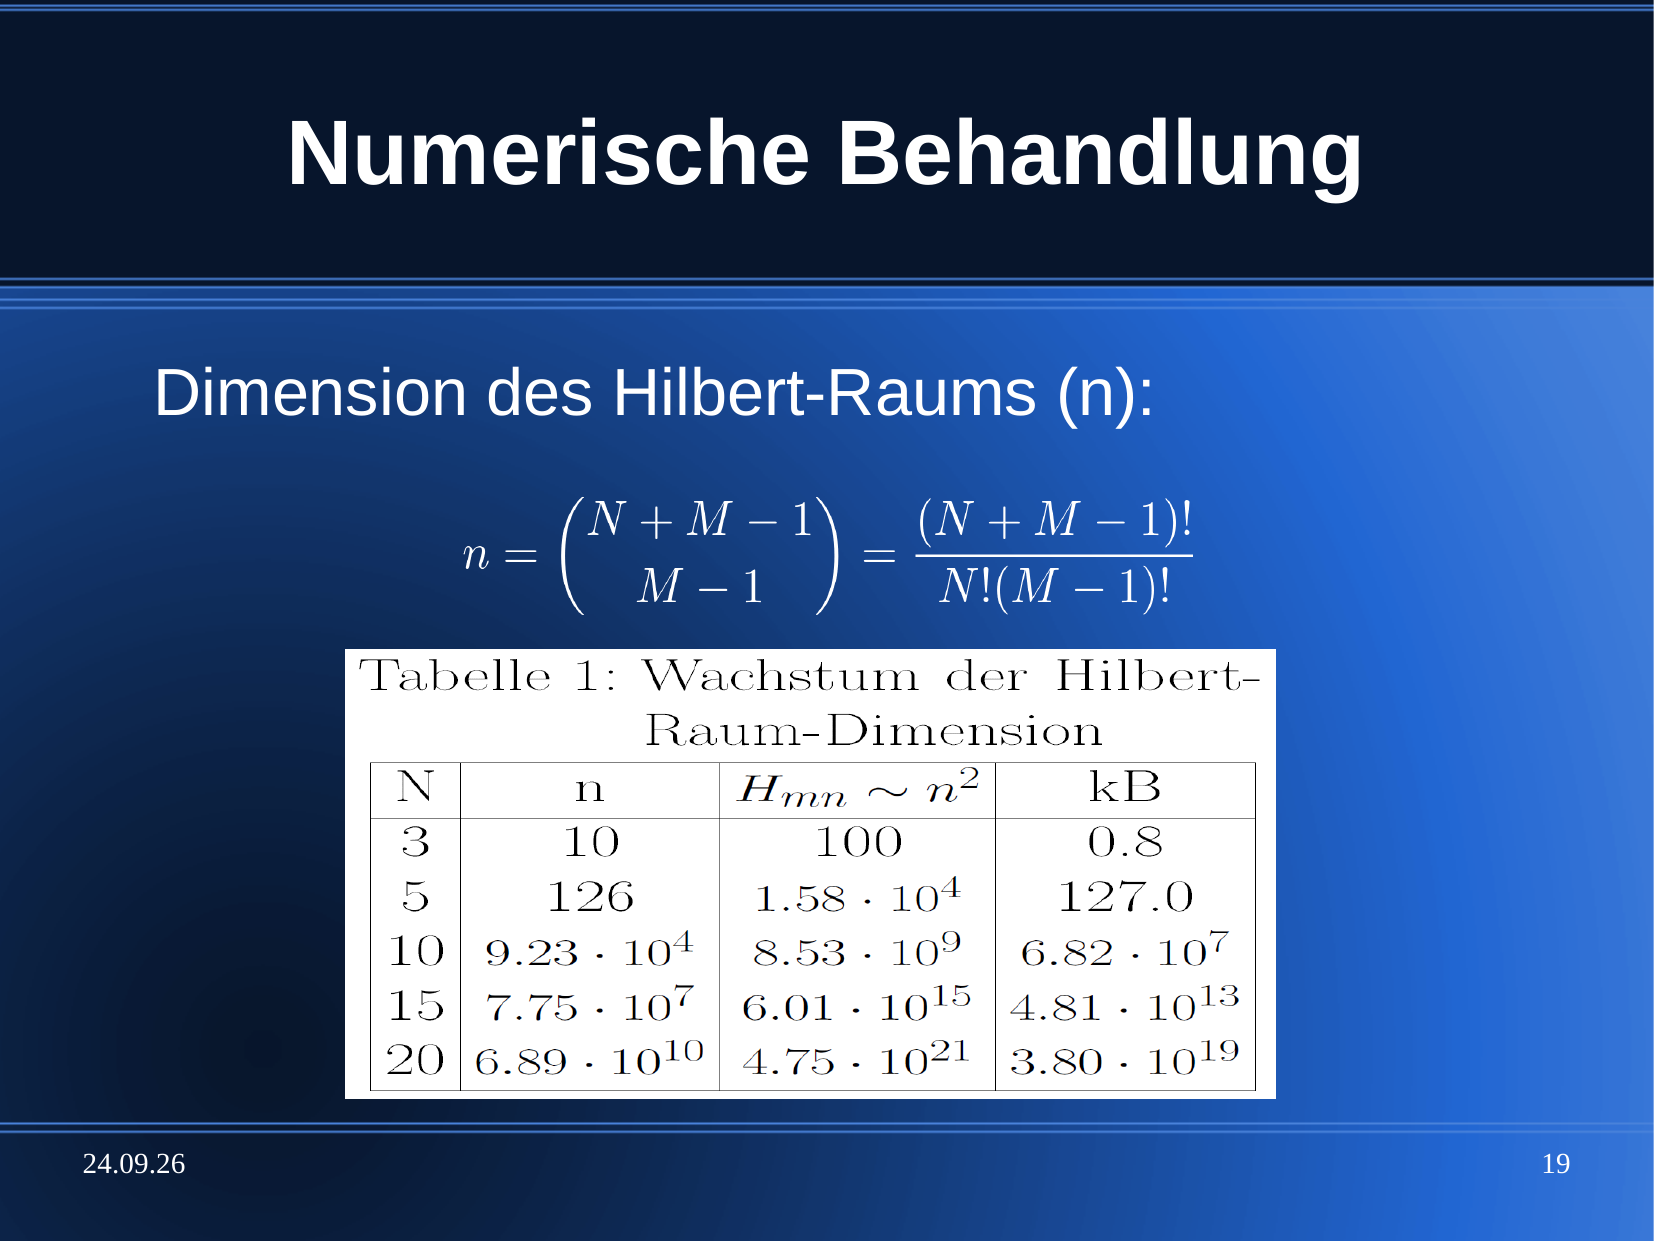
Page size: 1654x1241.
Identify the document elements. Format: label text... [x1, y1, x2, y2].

picture [0, 0, 1654, 1241]
title Numerische Behandlung [82, 49, 1571, 257]
list Dimension des Hilbert-Raums (n): [82, 355, 1571, 1058]
